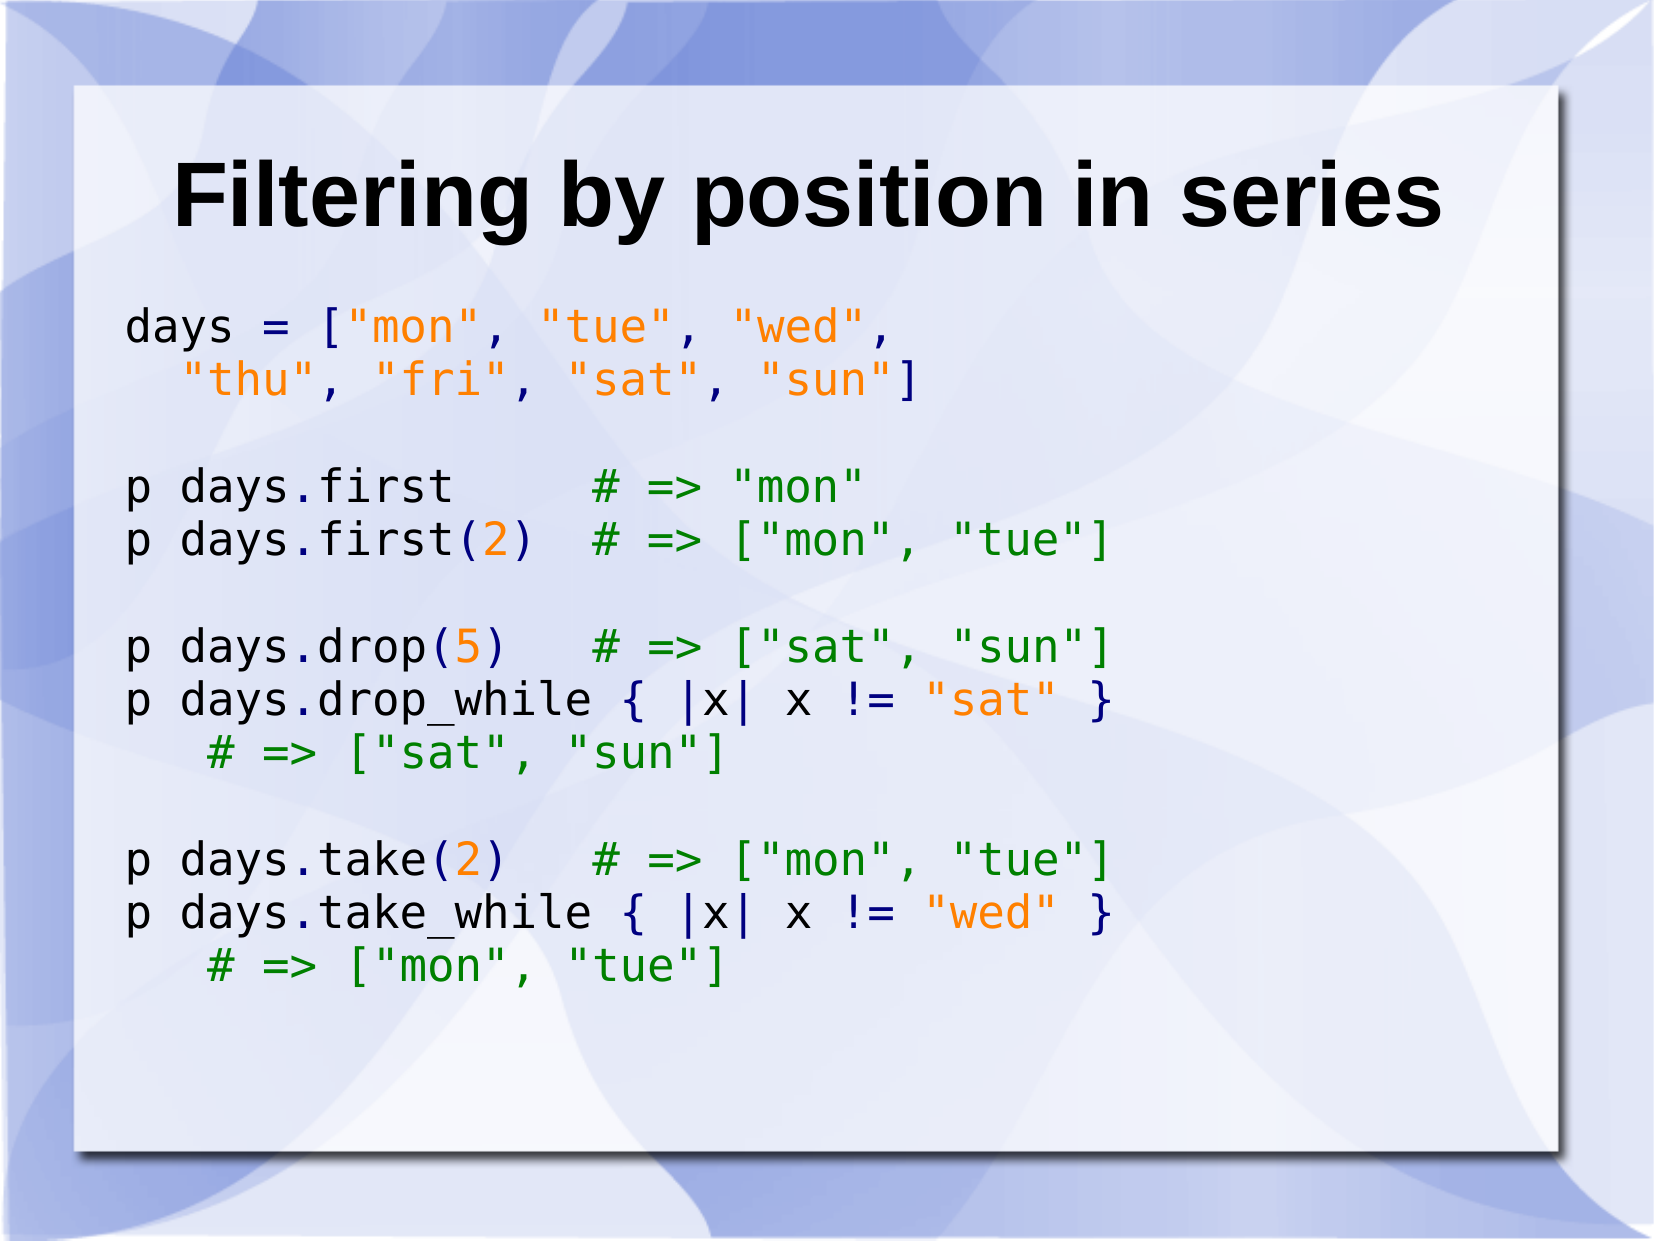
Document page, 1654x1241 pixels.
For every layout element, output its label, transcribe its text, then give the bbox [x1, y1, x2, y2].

title Filtering by position in series [82, 90, 1536, 298]
text_box days = ["mon", "tue", "wed", "thu", "fri", "sat", "sun"] p days.first # => "mon" p days.first(2) # => ["mon", "tue"] p days.drop(5) # => ["sat", "sun"] p days.drop_while { |x| x != "sat" } # => ["sat", "sun"] p days.take(2) # => ["mon", "tue"] p days.take_while { |x| x != "wed" } # => ["mon", "tue"] [124, 300, 1463, 1126]
picture [0, 0, 1654, 1241]
